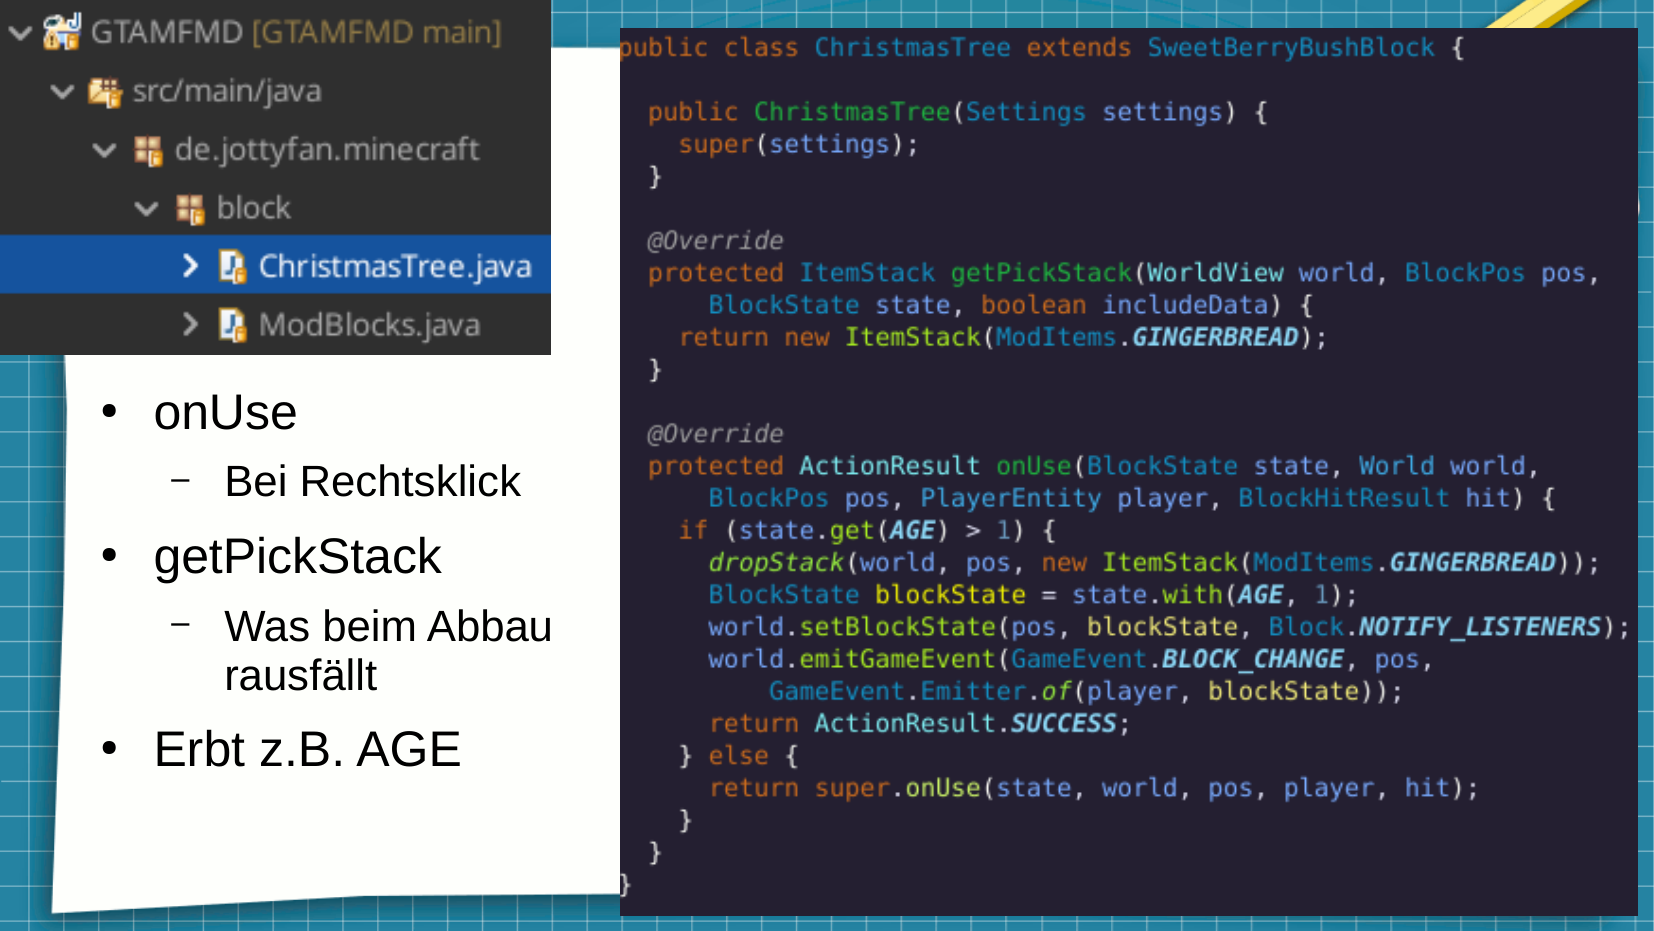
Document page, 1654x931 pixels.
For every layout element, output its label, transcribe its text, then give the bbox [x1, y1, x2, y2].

list onUse Bei Rechtsklick getPickStack Was beim Abbau rausfällt Erbt z.B. AGE [82, 383, 591, 886]
picture [0, 0, 1654, 931]
